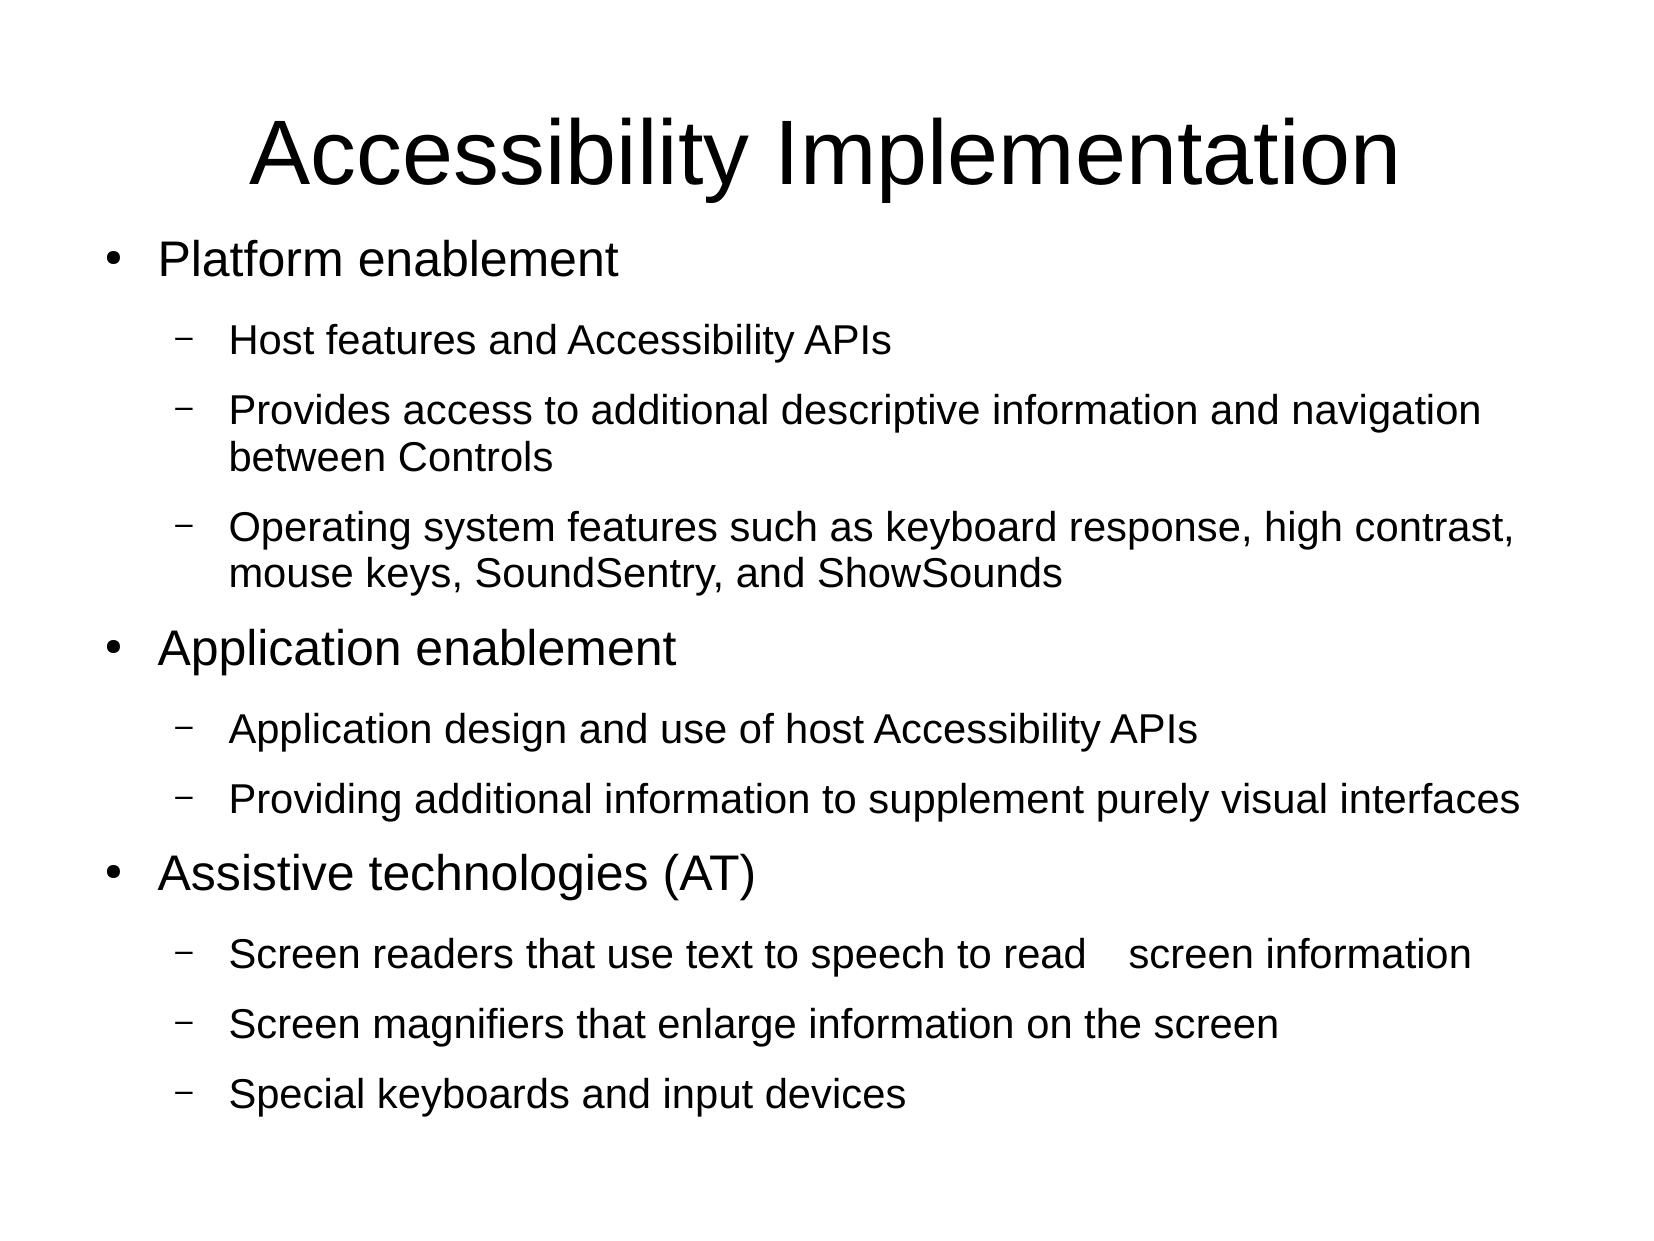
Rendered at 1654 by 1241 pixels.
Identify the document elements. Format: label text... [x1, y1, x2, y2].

list Platform enablement Host features and Accessibility APIs Provides access to additional descriptive information and navigation between Controls Operating system features such as keyboard response, high contrast, mouse keys, SoundSentry, and ShowSounds Application enablement Application design and use of host Accessibility APIs Providing additional information to supplement purely visual interfaces Assistive technologies (AT) Screen readers that use text to speech to read screen information Screen magnifiers that enlarge information on the screen Special keyboards and input devices [86, 231, 1576, 1121]
title Accessibility Implementation [82, 56, 1571, 250]
